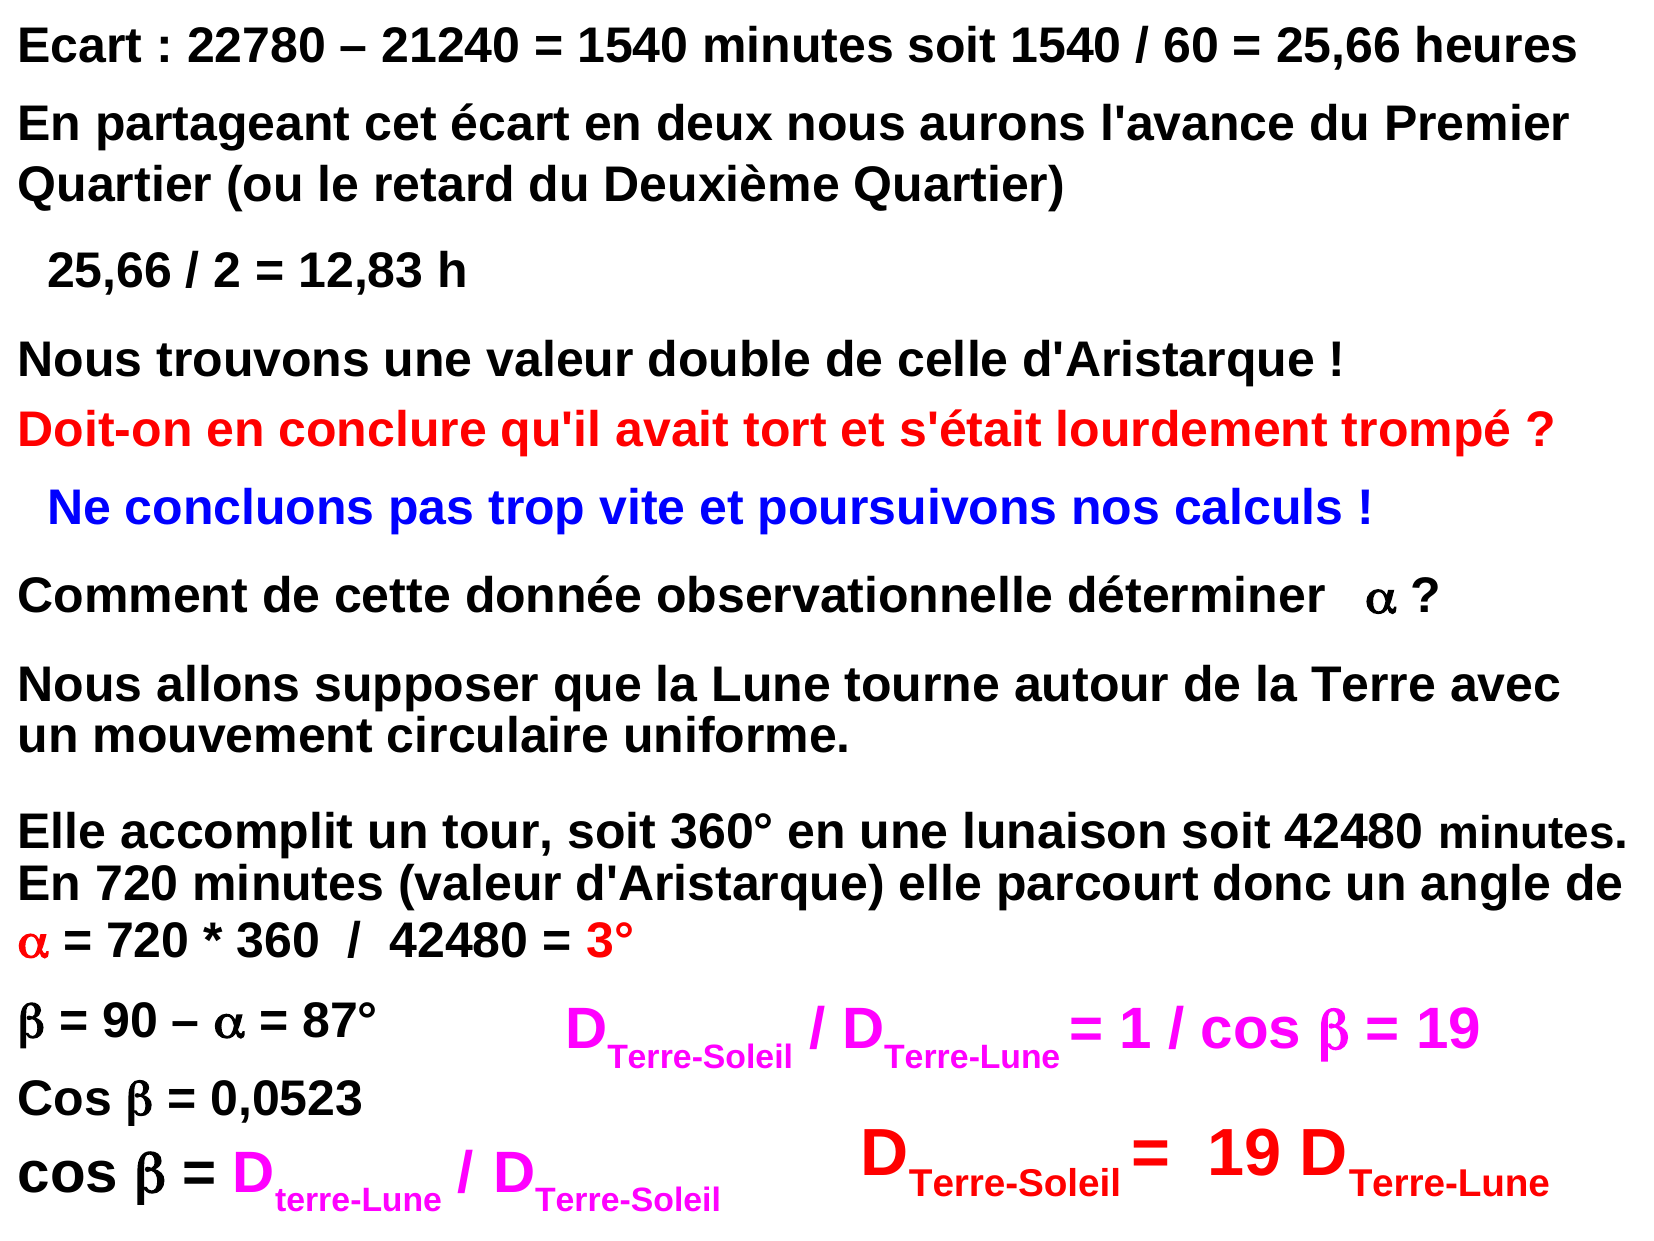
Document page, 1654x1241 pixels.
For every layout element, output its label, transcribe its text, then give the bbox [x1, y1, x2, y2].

text_box Comment de cette donnée observationnelle déterminer  ? [0, 560, 1624, 643]
text_box  = 90 –  = 87° [0, 980, 443, 1062]
text_box DTerre-Soleil = 19 DTerre-Lune [826, 1104, 1625, 1211]
text_box 25,66 / 2 = 12,83 h [29, 236, 1122, 314]
text_box cos b = Dterre-Lune / DTerre-Soleil [0, 1129, 1217, 1241]
text_box DTerre-Soleil / DTerre-Lune = 1 / cos b = 19 [531, 985, 1595, 1093]
text_box Nous trouvons une valeur double de celle d'Aristarque ! [0, 324, 1477, 403]
text_box Nous allons supposer que la Lune tourne autour de la Terre avec un mouvement circulaire uniforme. [0, 649, 1654, 785]
text_box Elle accomplit un tour, soit 360° en une lunaison soit 42480 minutes. En 720 minutes (valeur d'Aristarque) elle parcourt donc un angle de  = 720 * 360 / 42480 = 3° [0, 797, 1654, 994]
text_box En partageant cet écart en deux nous aurons l'avance du Premier Quartier (ou le retard du Deuxième Quartier)‏ [0, 88, 1654, 224]
text_box Cos  = 0,0523 [0, 1062, 443, 1129]
text_box Doit-on en conclure qu'il avait tort et s'était lourdement trompé ? [0, 394, 1654, 473]
text_box Ecart : 22780 – 21240 = 1540 minutes soit 1540 / 60 = 25,66 heures [0, 10, 1654, 88]
text_box Ne concluons pas trop vite et poursuivons nos calculs ! [29, 472, 1418, 551]
